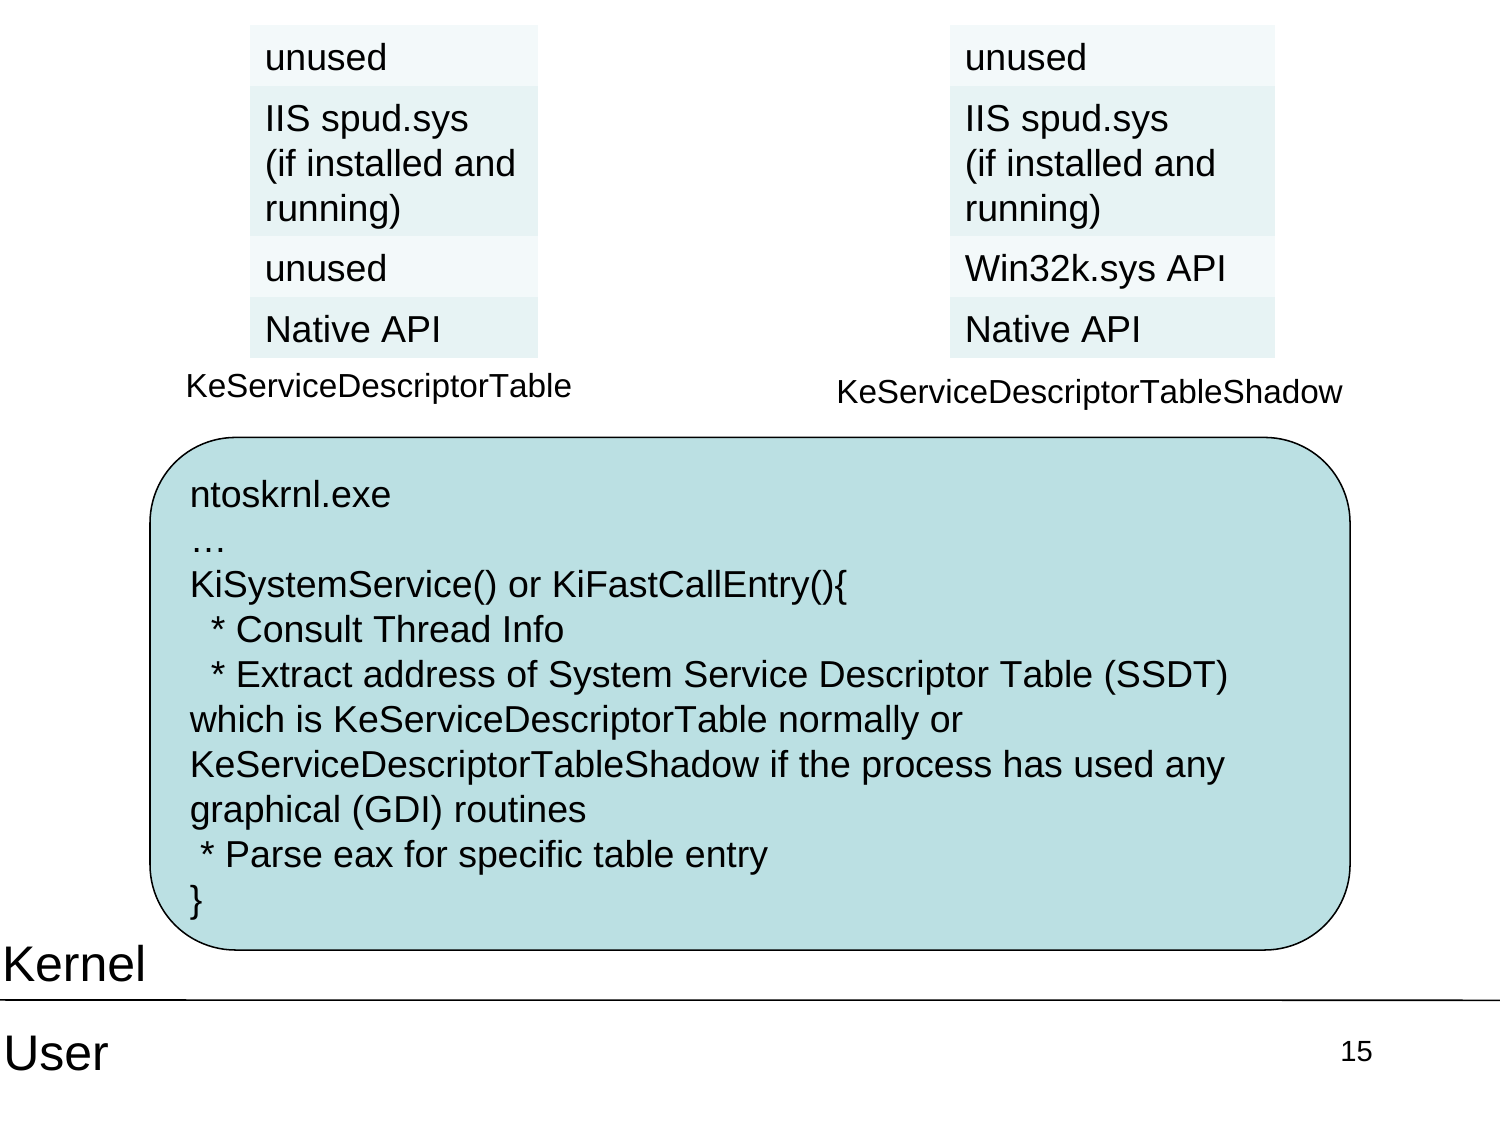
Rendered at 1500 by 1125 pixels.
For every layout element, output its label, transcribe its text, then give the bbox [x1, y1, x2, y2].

table_cell Native API [950, 297, 1275, 358]
text_box KeServiceDescriptorTableShadow [821, 362, 1368, 418]
text_box User [0, 1012, 124, 1088]
text_box Kernel [0, 924, 162, 1000]
text_box KeServiceDescriptorTable [170, 356, 597, 413]
text_box ntoskrnl.exe … KiSystemService() or KiFastCallEntry(){ * Consult Thread Info * Extract address of System Service Descriptor Table (SSDT) which is KeServiceDescriptorTable normally or KeServiceDescriptorTableShadow if the process has used any graphical (GDI) routines * Parse eax for specific table entry } [150, 437, 1351, 951]
table_cell unused [250, 236, 538, 297]
table_cell IIS spud.sys (if installed and running) [950, 86, 1275, 236]
text_box <number> [1074, 1025, 1388, 1101]
table_header unused [250, 25, 538, 86]
table_cell Native API [250, 297, 538, 356]
table_cell Win32k.sys API [950, 236, 1275, 297]
table_cell IIS spud.sys (if installed and running) [250, 86, 538, 236]
table_header unused [950, 25, 1275, 86]
